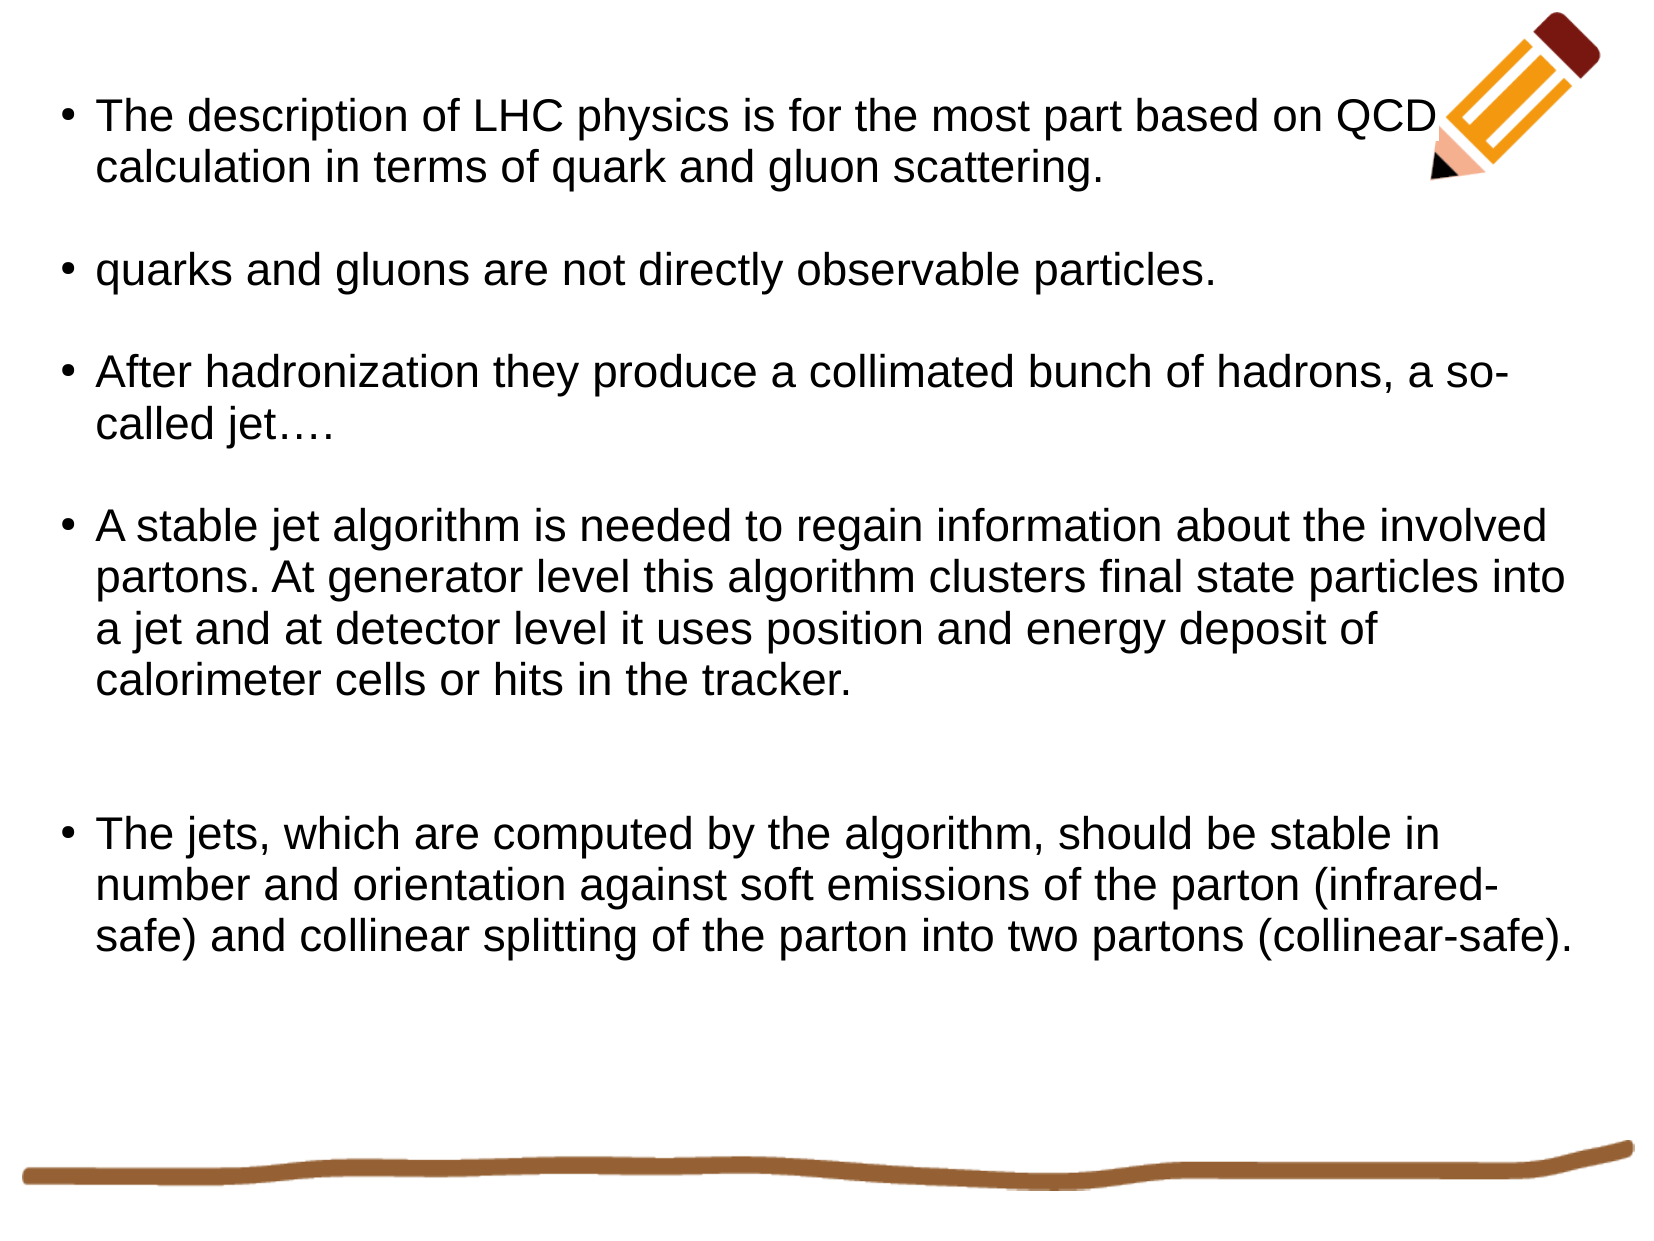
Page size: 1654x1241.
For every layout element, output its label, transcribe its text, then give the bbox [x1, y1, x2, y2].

picture [22, 1140, 1635, 1191]
subtitle The description of LHC physics is for the most part based on QCD calculation in terms of quark and gluon scattering. quarks and gluons are not directly observable particles. After hadronization they produce a collimated bunch of hadrons, a so-called jet…. A stable jet algorithm is needed to regain information about the involved partons. At generator level this algorithm clusters final state particles into a jet and at detector level it uses position and energy deposit of calorimeter cells or hits in the tracker. The jets, which are computed by the algorithm, should be stable in number and orientation against soft emissions of the parton (infrared-safe) and collinear splitting of the parton into two partons (collinear-safe). [60, 90, 1591, 1096]
picture [1430, 12, 1601, 181]
